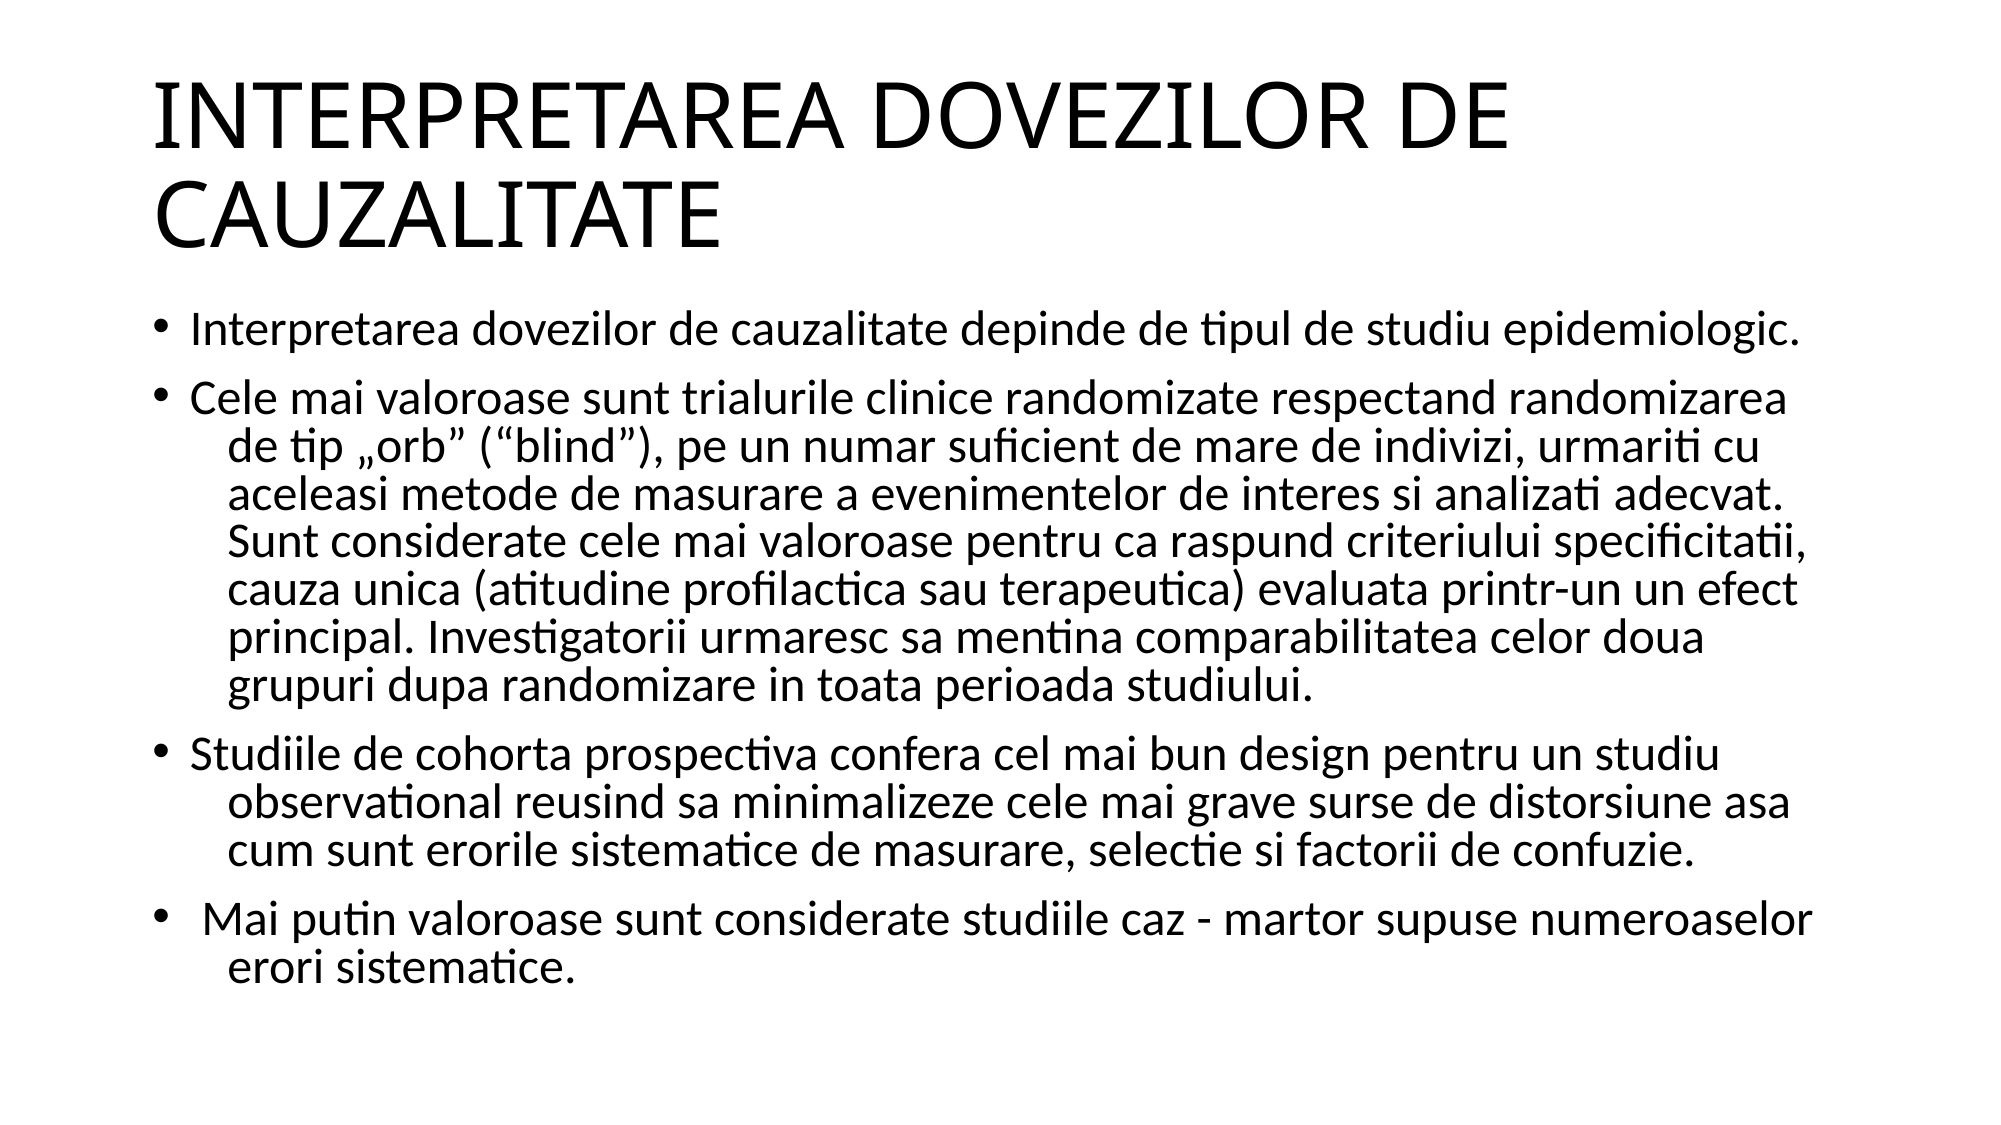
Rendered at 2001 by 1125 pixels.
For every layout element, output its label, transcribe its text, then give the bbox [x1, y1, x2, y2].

title INTERPRETAREA DOVEZILOR DE CAUZALITATE [137, 59, 1863, 278]
list Interpretarea dovezilor de cauzalitate depinde de tipul de studiu epidemiologic. Cele mai valoroase sunt trialurile clinice randomizate respectand randomizarea de tip „orb” (“blind”), pe un numar suficient de mare de indivizi, urmariti cu aceleasi metode de masurare a evenimentelor de interes si analizati adecvat. Sunt considerate cele mai valoroase pentru ca raspund criteriului specificitatii, cauza unica (atitudine profilactica sau terapeutica) evaluata printr-un un efect principal. Investigatorii urmaresc sa mentina comparabilitatea celor doua grupuri dupa randomizare in toata perioada studiului. Studiile de cohorta prospectiva confera cel mai bun design pentru un studiu observational reusind sa minimalizeze cele mai grave surse de distorsiune asa cum sunt erorile sistematice de masurare, selectie si factorii de confuzie. Mai putin valoroase sunt considerate studiile caz - martor supuse numeroaselor erori sistematice. [137, 299, 1863, 1014]
